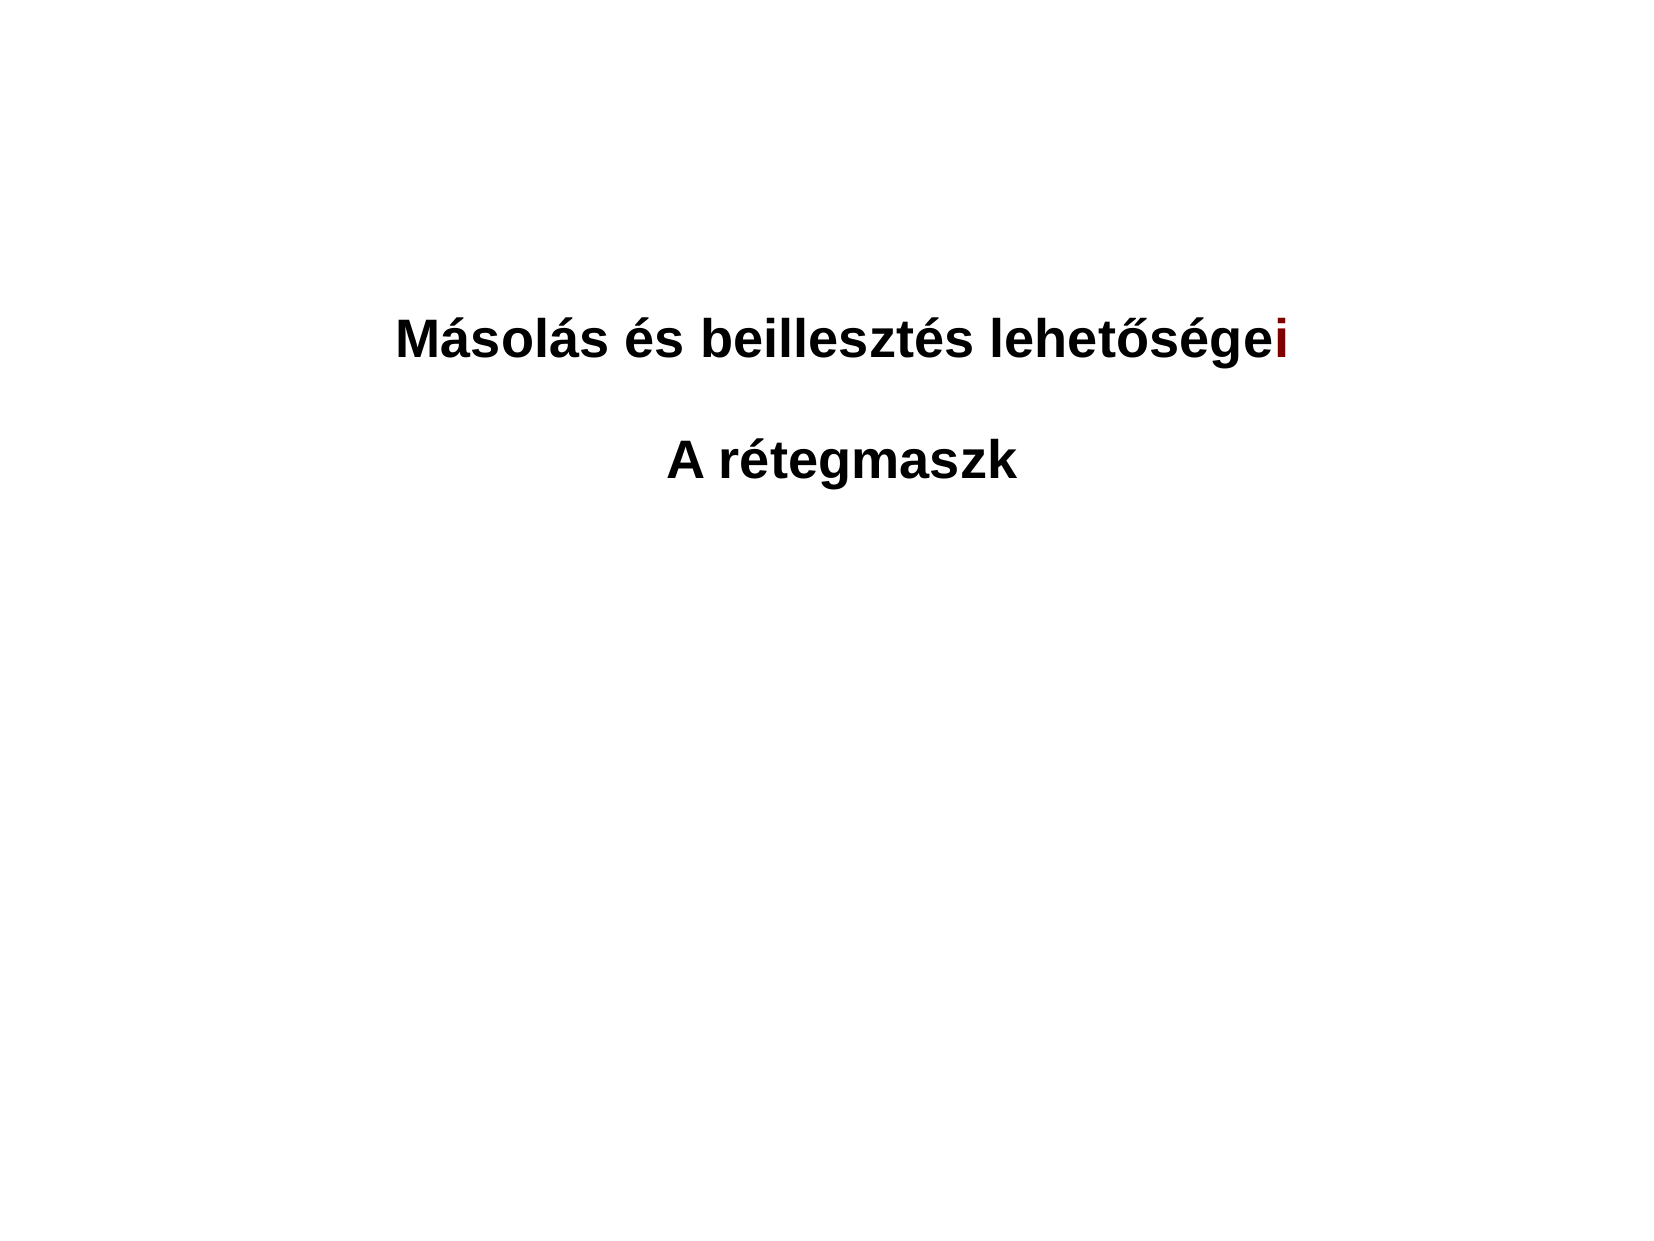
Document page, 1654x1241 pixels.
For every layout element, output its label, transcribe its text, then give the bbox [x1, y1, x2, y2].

text_box Másolás és beillesztés lehetőségei A rétegmaszk [380, 301, 1305, 503]
